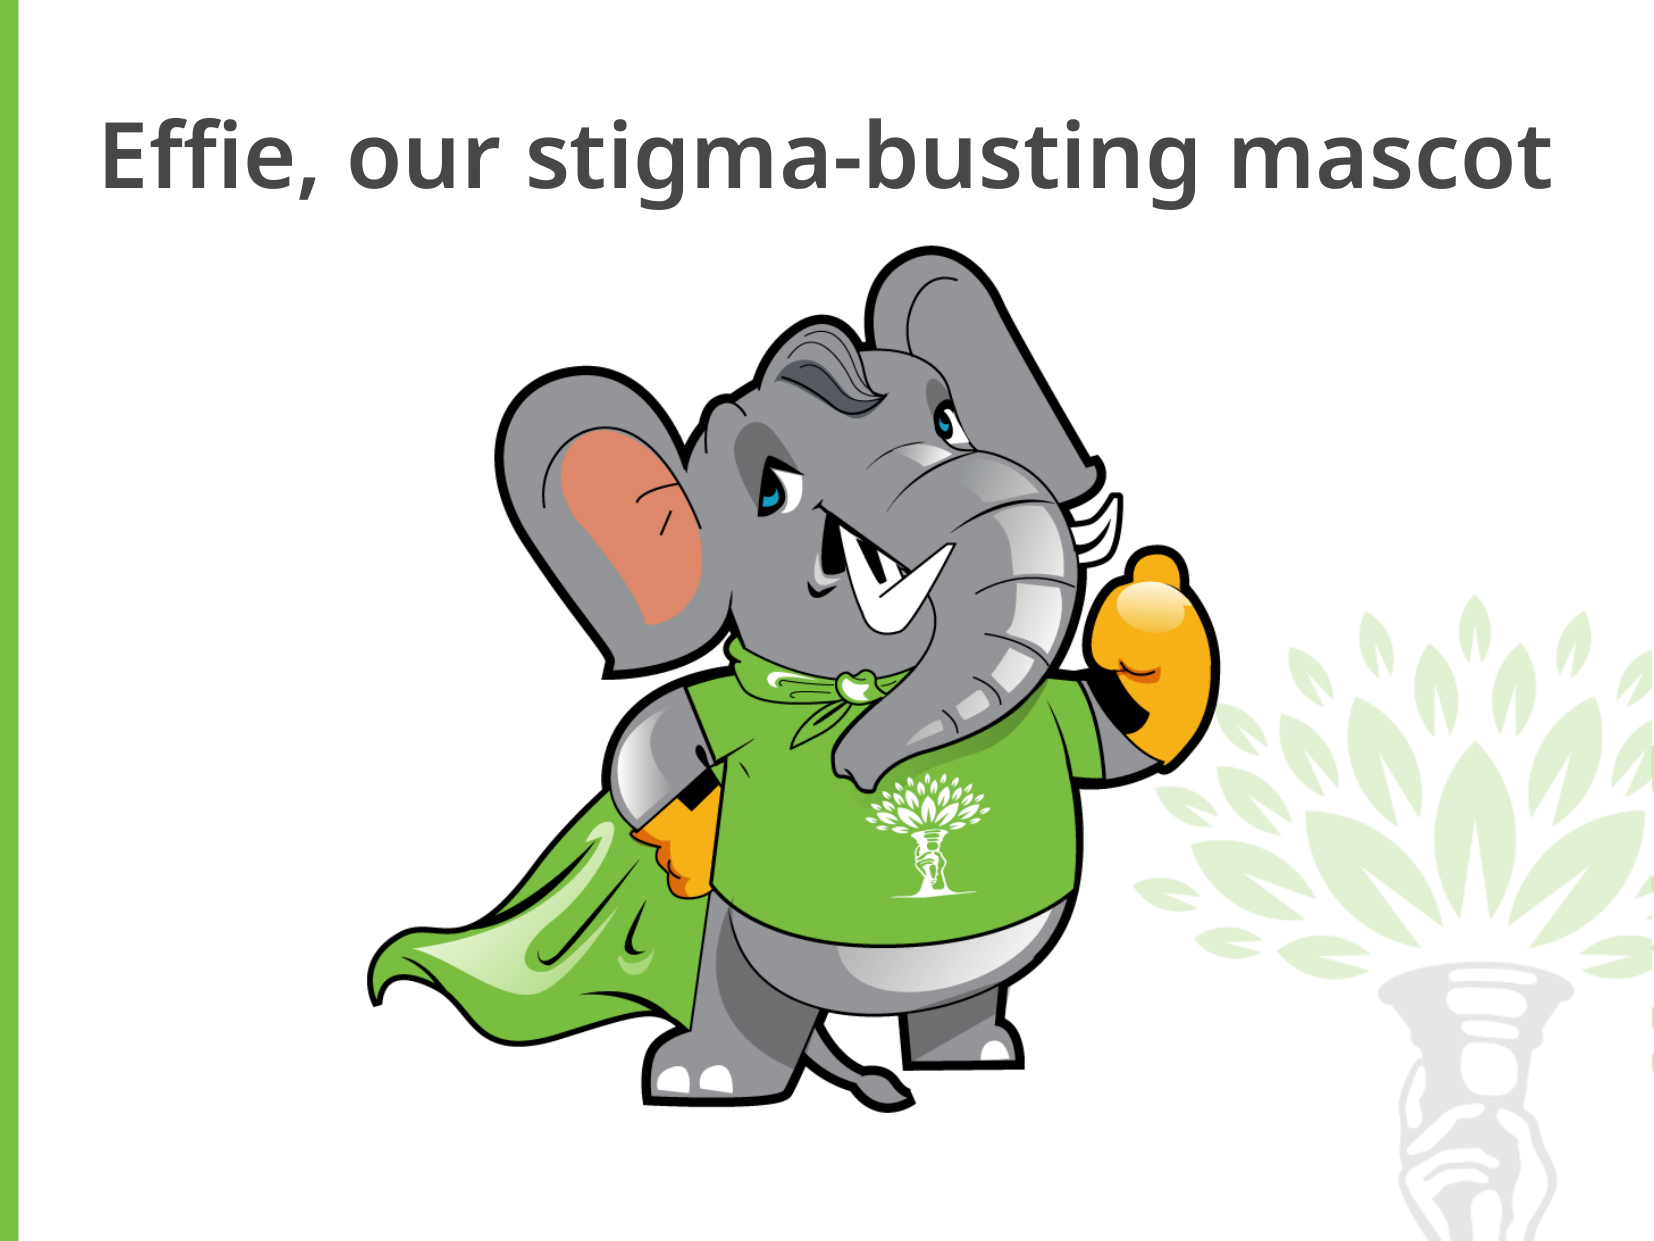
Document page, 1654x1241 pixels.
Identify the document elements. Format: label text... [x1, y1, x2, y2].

title Effie, our stigma-busting mascot [82, 49, 1571, 257]
picture [0, 0, 1654, 1241]
